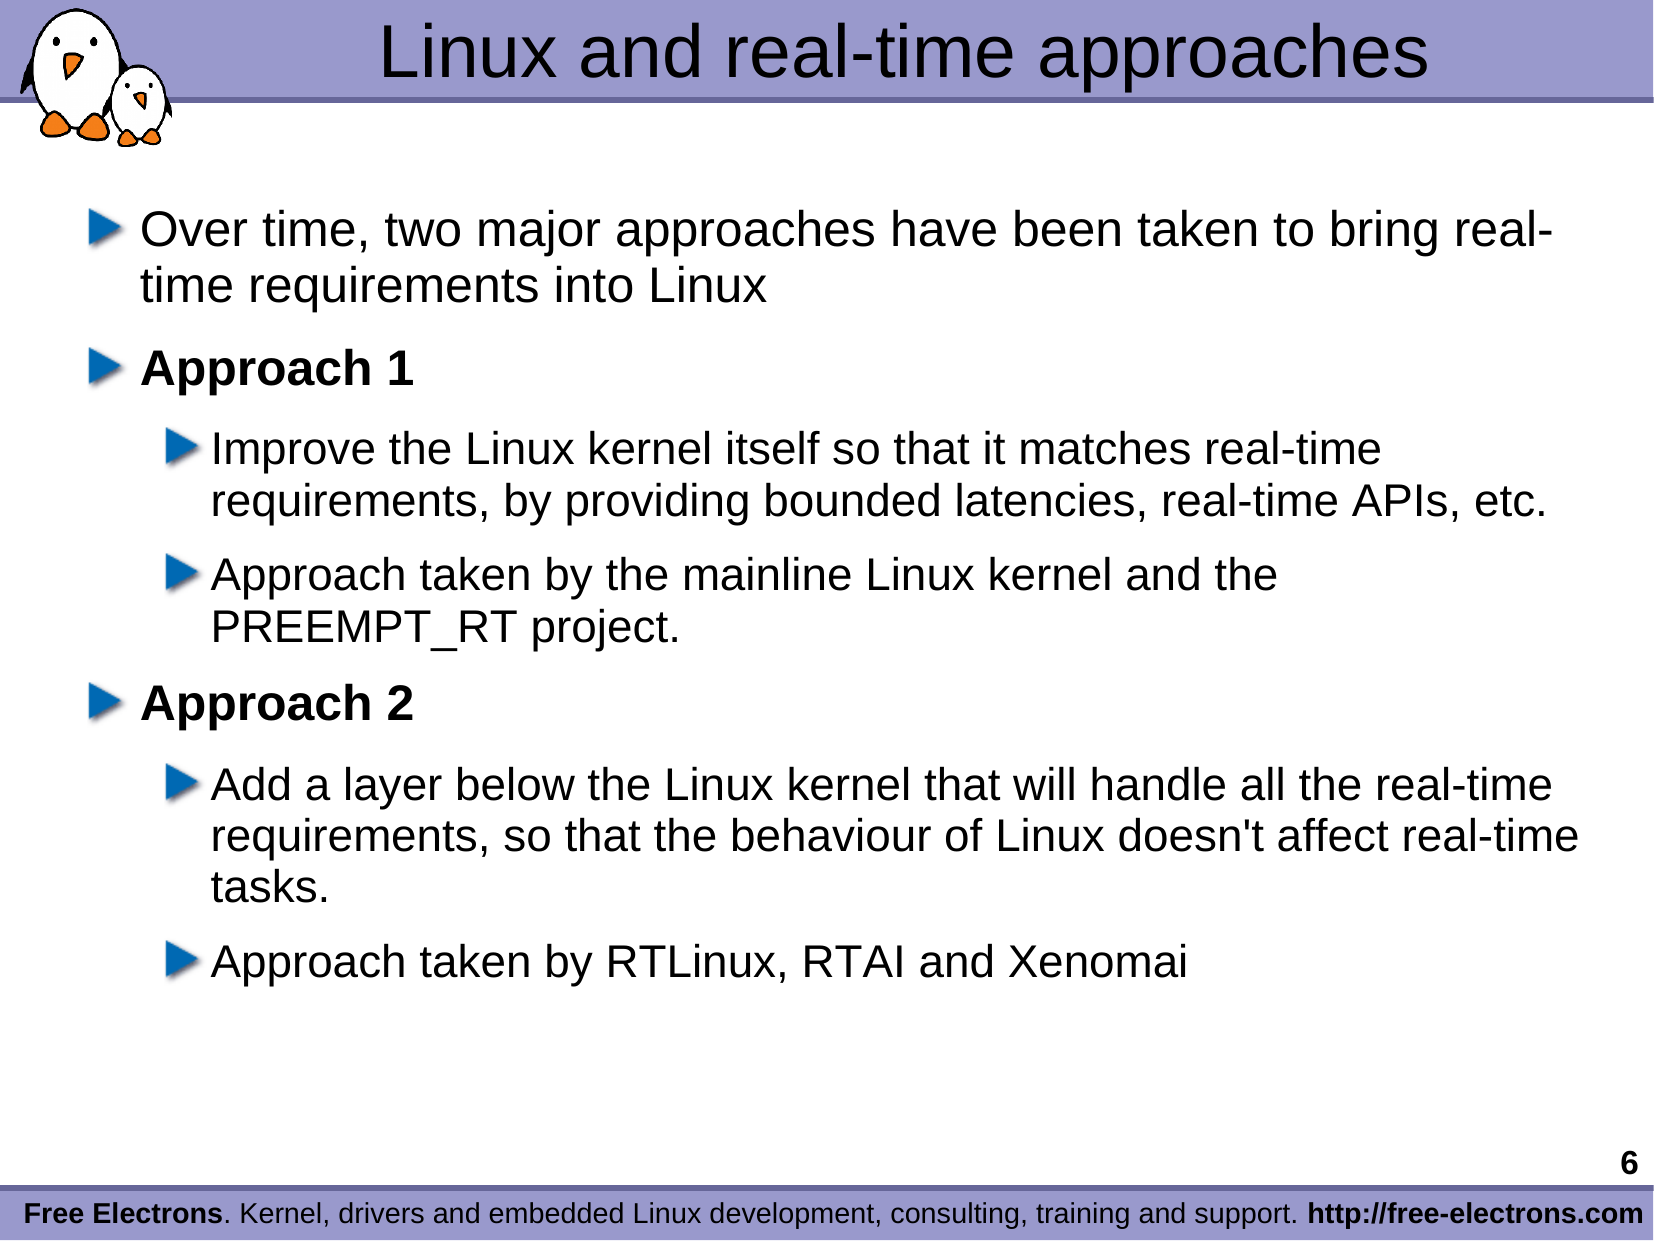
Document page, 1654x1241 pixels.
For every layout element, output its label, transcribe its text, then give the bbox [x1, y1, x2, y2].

list Over time, two major approaches have been taken to bring real-time requirements into Linux Approach 1 Improve the Linux kernel itself so that it matches real-time requirements, by providing bounded latencies, real-time APIs, etc. Approach taken by the mainline Linux kernel and the PREEMPT_RT project. Approach 2 Add a layer below the Linux kernel that will handle all the real-time requirements, so that the behaviour of Linux doesn't affect real-time tasks. Approach taken by RTLinux, RTAI and Xenomai [68, 201, 1592, 1118]
title Linux and real-time approaches [178, 4, 1631, 98]
picture [20, 8, 172, 147]
